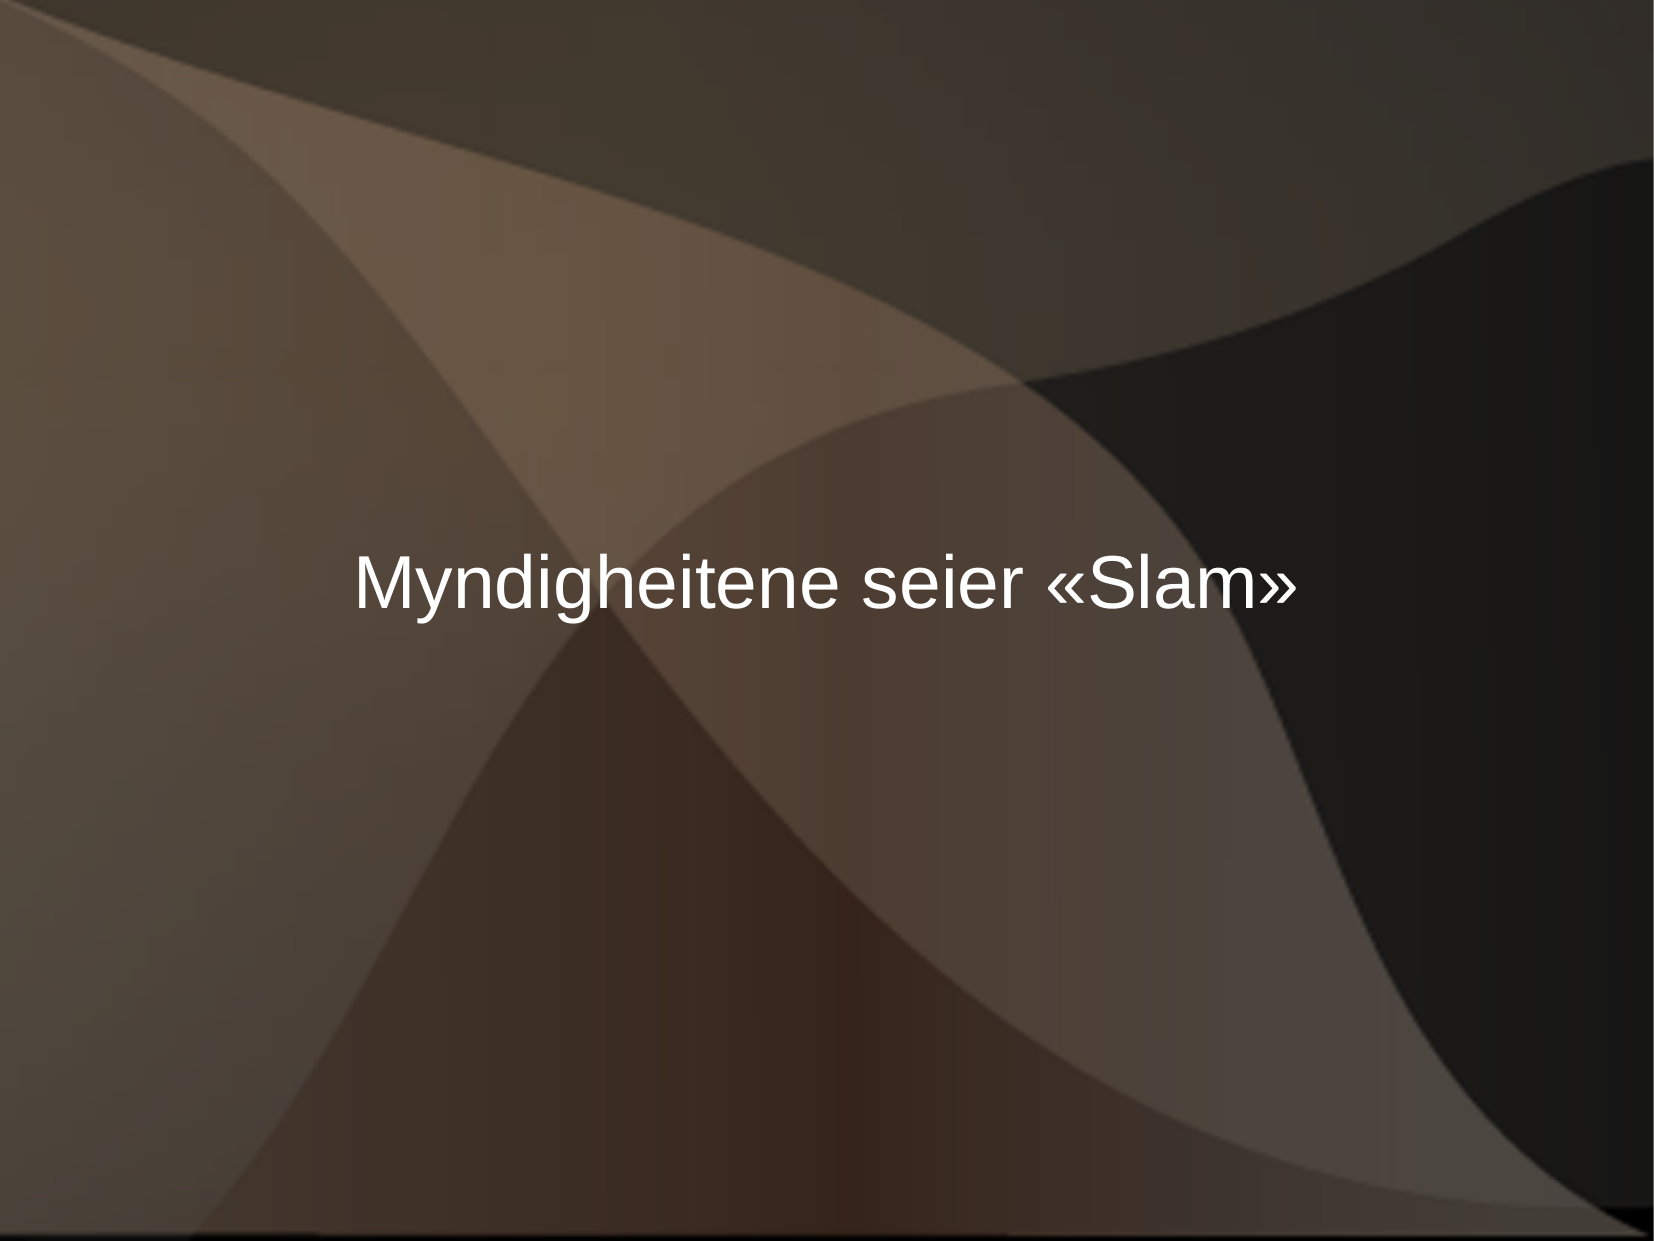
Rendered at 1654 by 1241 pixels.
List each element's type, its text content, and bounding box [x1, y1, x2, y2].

subtitle Myndigheitene seier «Slam» [82, 49, 1571, 1109]
